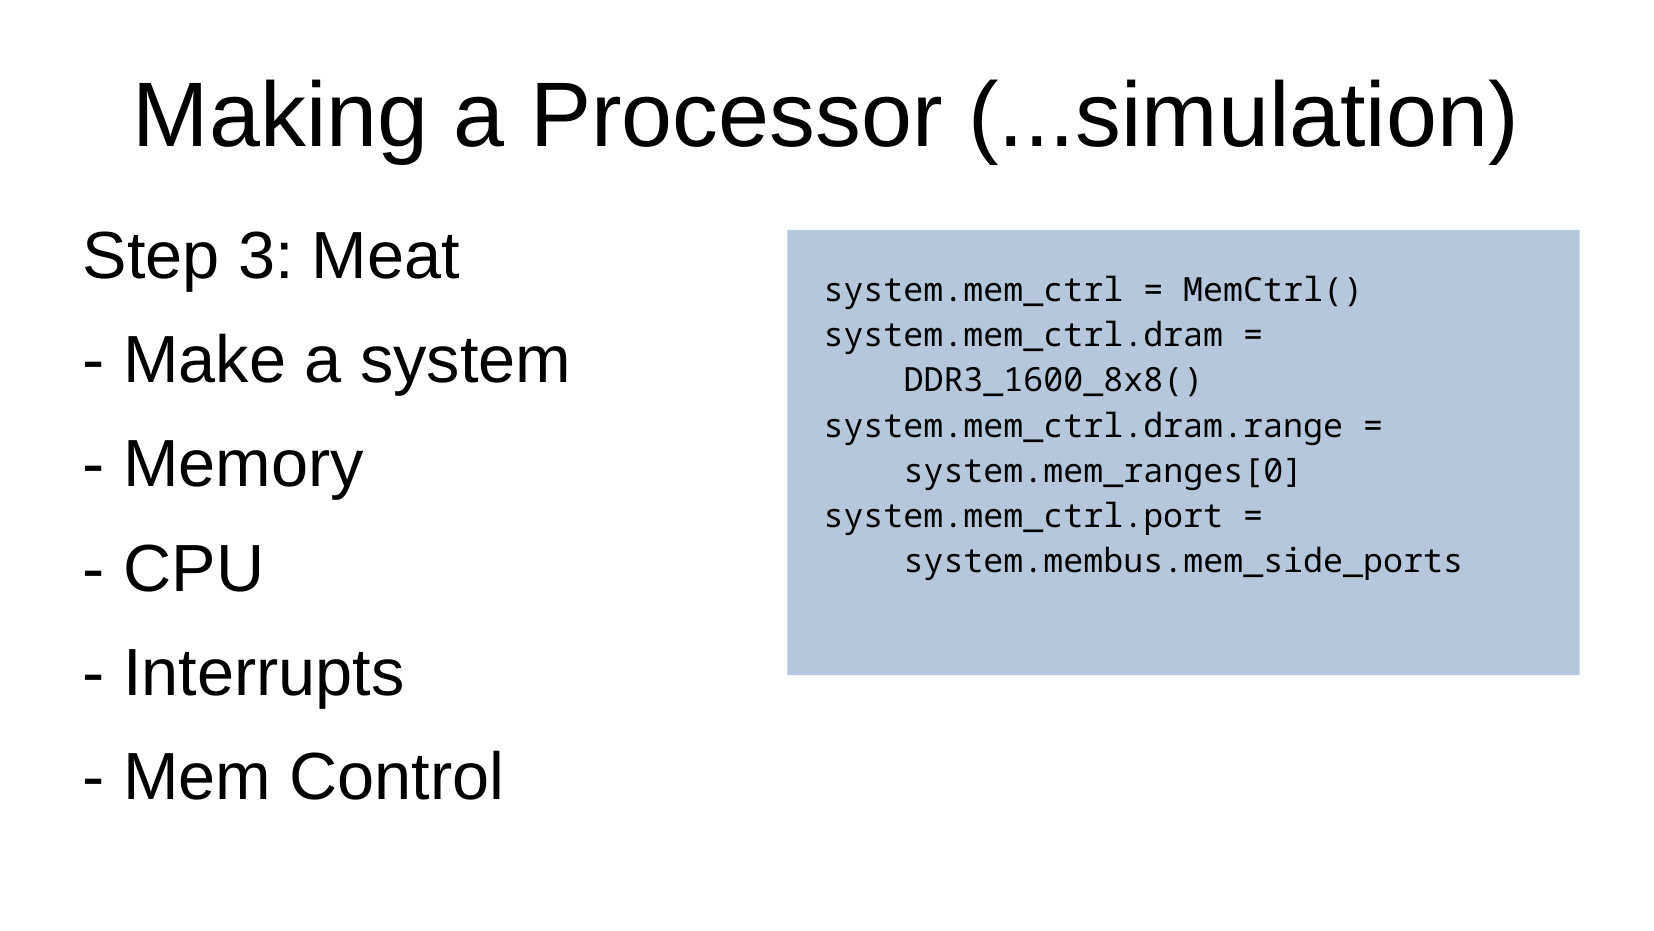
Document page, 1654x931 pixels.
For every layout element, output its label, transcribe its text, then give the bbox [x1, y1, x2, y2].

list Step 3: Meat - Make a system - Memory - CPU - Interrupts - Mem Control [82, 217, 809, 863]
title Making a Processor (...simulation) [82, 37, 1571, 193]
text_box system.mem_ctrl = MemCtrl() system.mem_ctrl.dram = DDR3_1600_8x8() system.mem_ctrl.dram.range = system.mem_ranges[0] system.mem_ctrl.port = system.membus.mem_side_ports [787, 229, 1580, 676]
